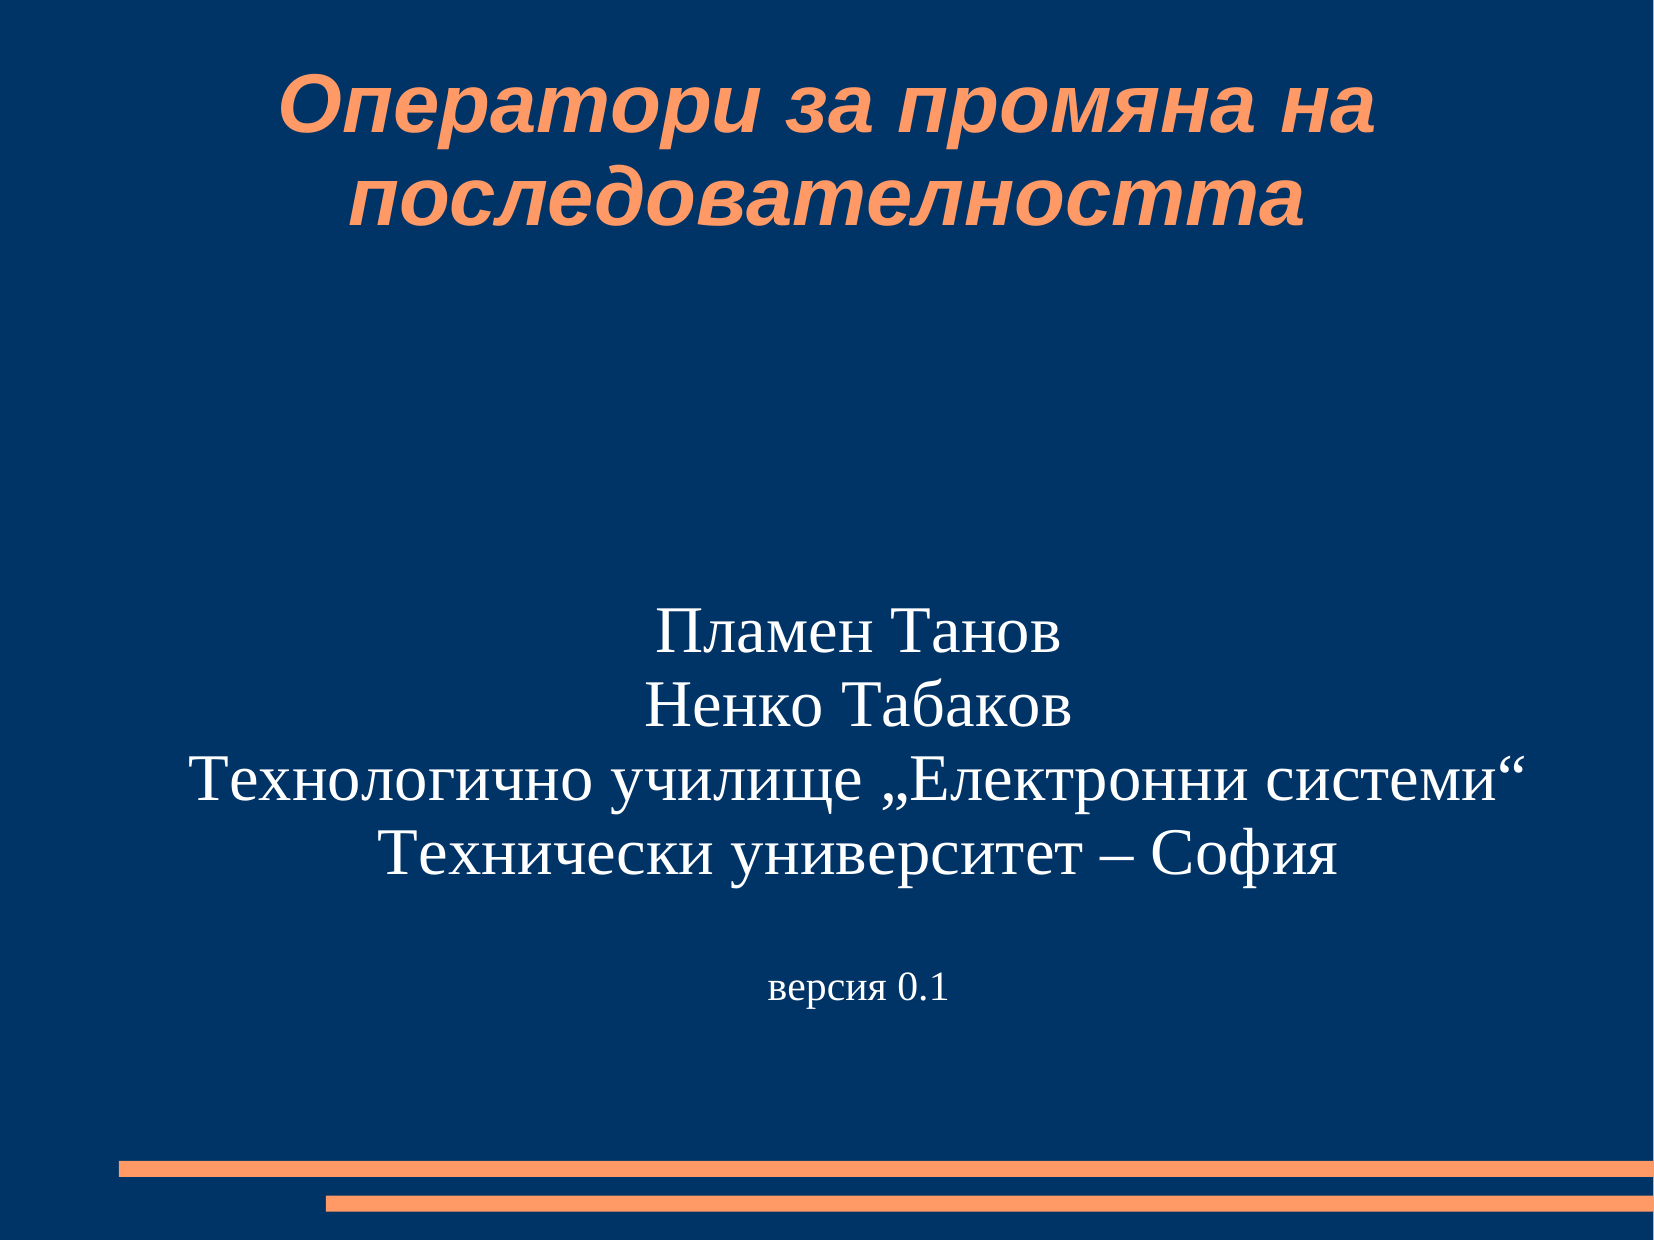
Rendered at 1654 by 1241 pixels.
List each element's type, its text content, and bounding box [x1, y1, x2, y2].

title Оператори за промяна на последователността [121, 46, 1534, 254]
subtitle Пламен Танов Ненко Табаков Технологично училище „Електронни системи“ Технически университет – София версия 0.1 [121, 322, 1561, 1133]
